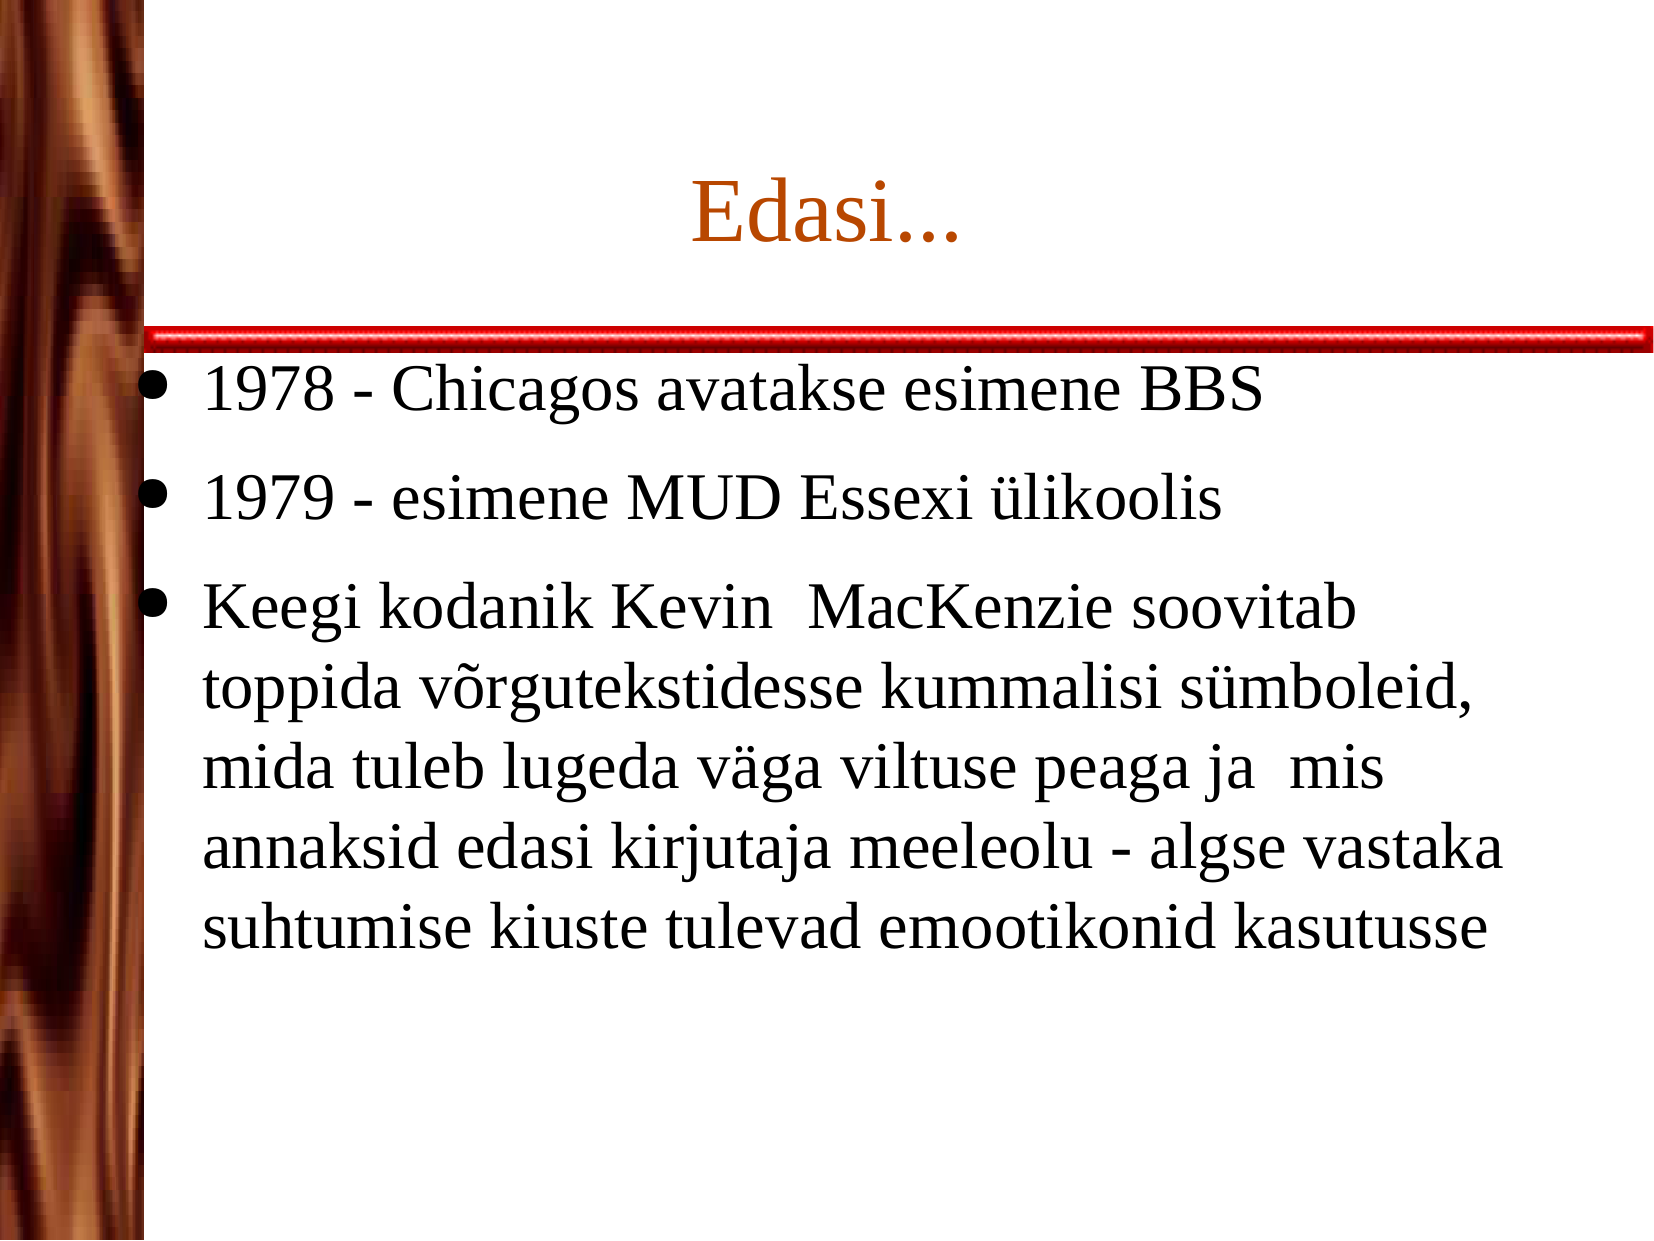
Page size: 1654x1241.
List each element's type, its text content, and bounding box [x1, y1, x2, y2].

title Edasi... [121, 100, 1533, 312]
picture [0, 0, 1654, 1240]
list 1978 - Chicagos avatakse esimene BBS 1979 - esimene MUD Essexi ülikoolis Keegi kodanik Kevin MacKenzie soovitab toppida võrgutekstidesse kummalisi sümboleid, mida tuleb lugeda väga viltuse peaga ja mis annaksid edasi kirjutaja meeleolu - algse vastaka suhtumise kiuste tulevad emootikonid kasutusse [121, 344, 1533, 1126]
